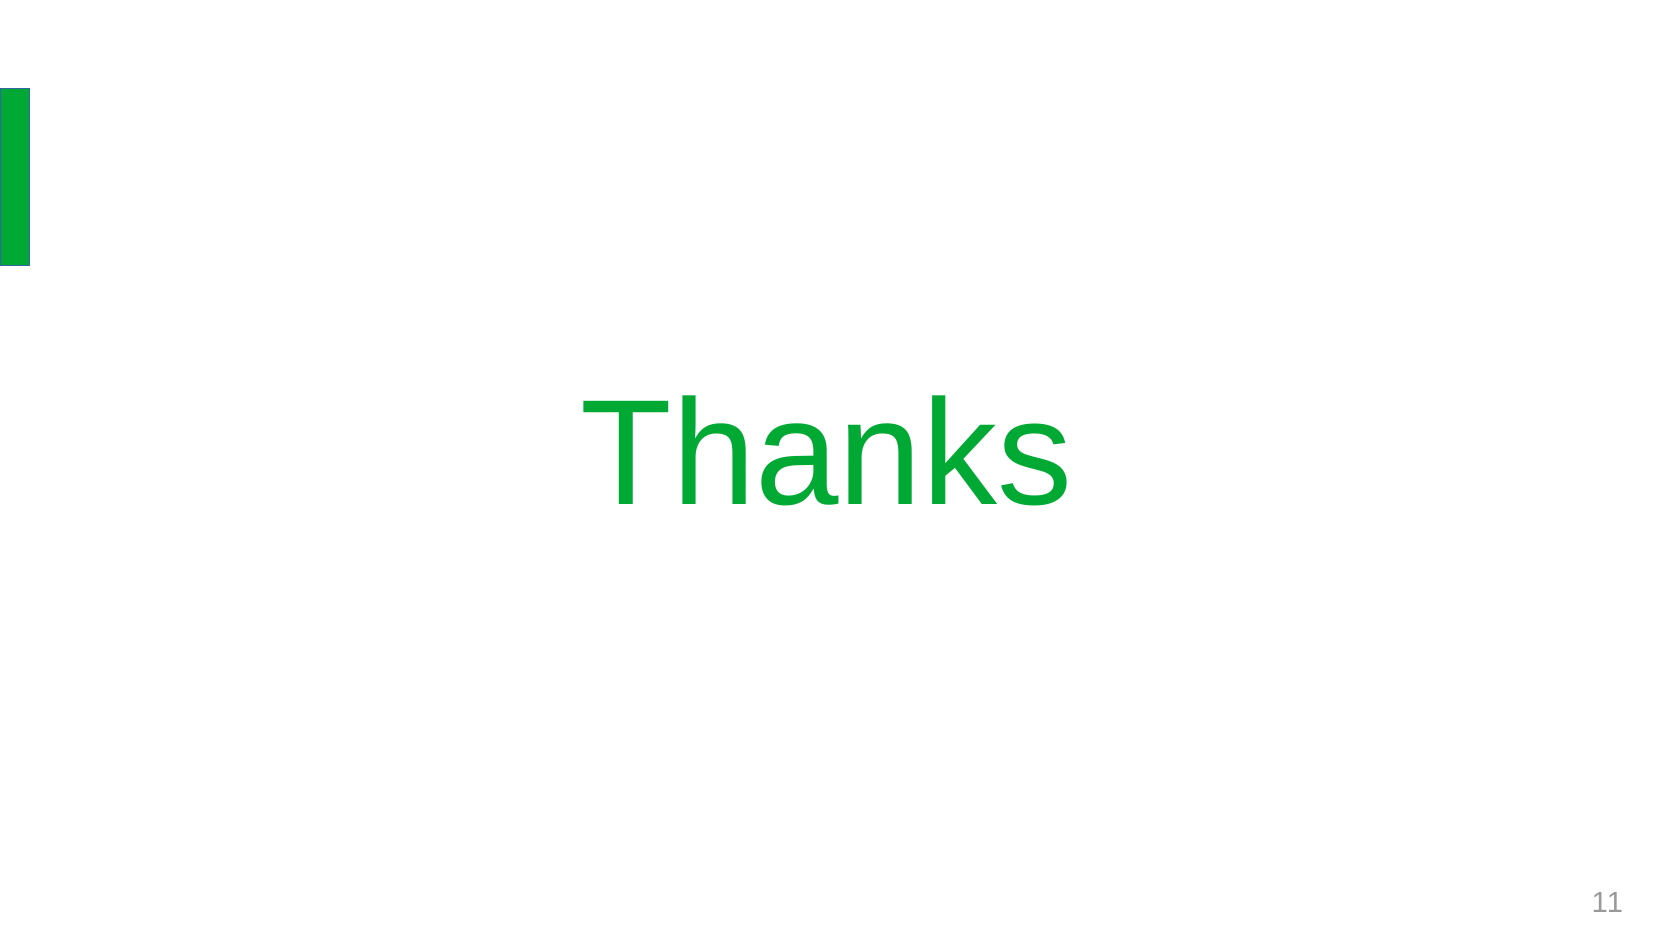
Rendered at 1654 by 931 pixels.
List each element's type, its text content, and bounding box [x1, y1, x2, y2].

subtitle Thanks [82, 92, 1571, 813]
